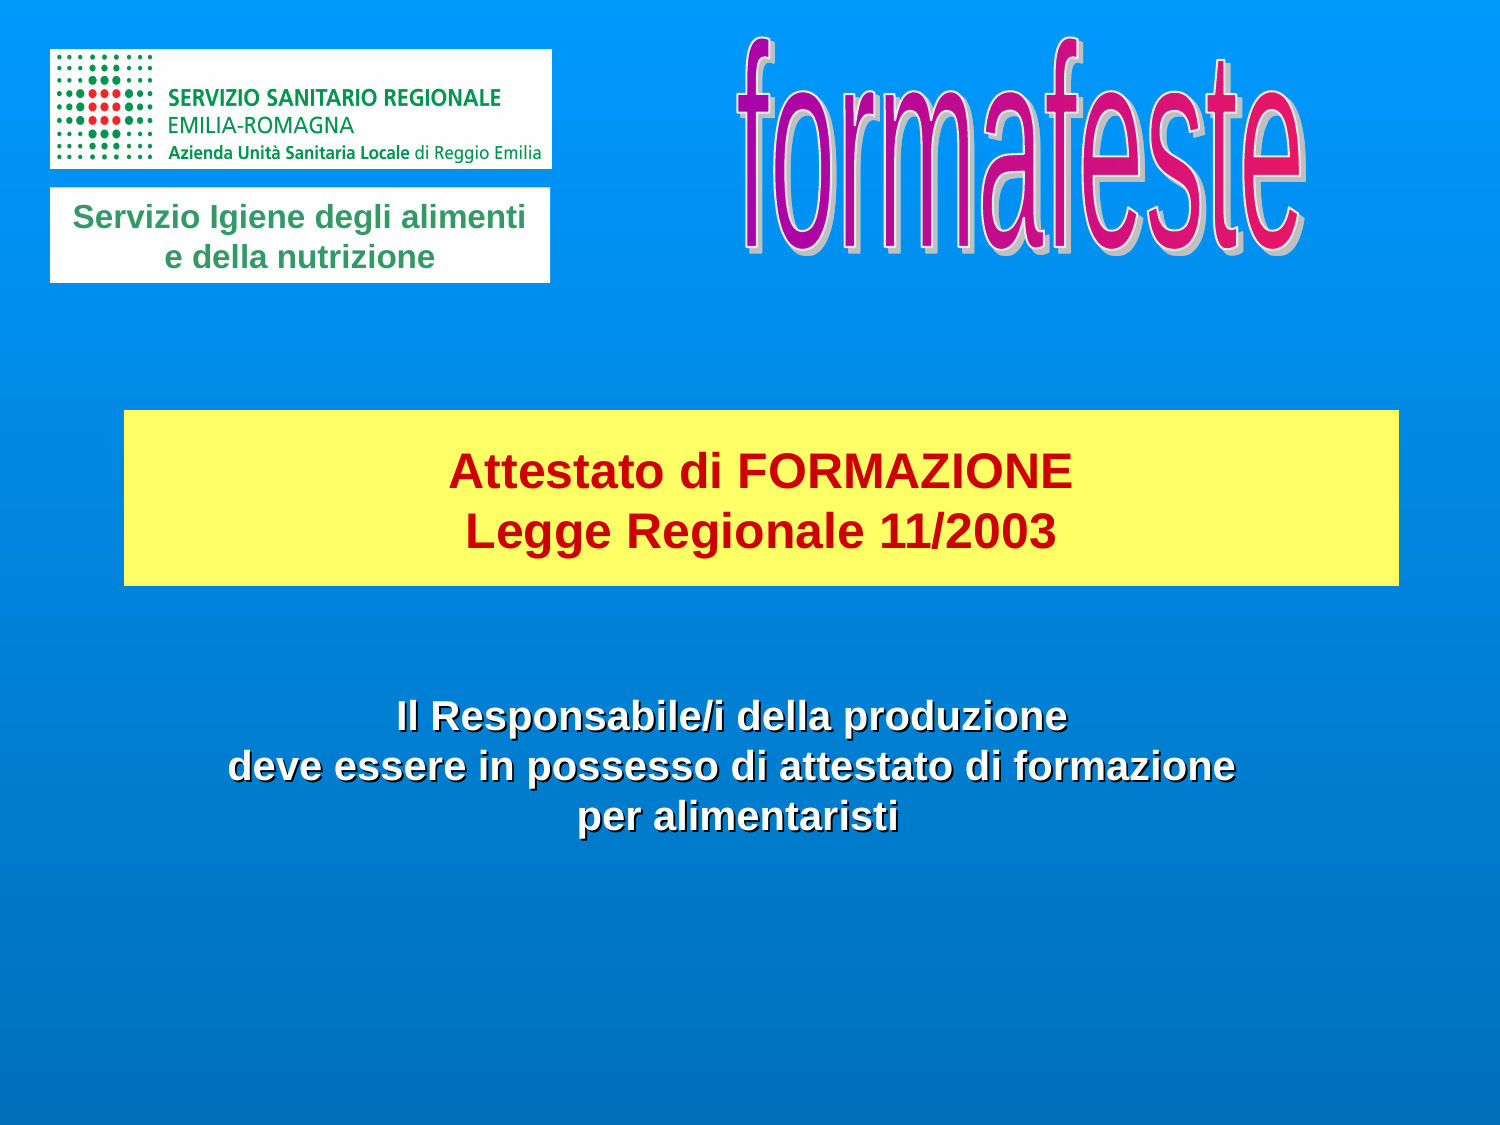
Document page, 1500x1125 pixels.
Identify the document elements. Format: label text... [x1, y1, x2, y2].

text_box formafeste [1045, 37, 1078, 247]
text_box formafeste [737, 37, 770, 247]
picture [50, 50, 552, 169]
text_box Attestato di FORMAZIONE Legge Regionale 11/2003 [124, 410, 1399, 586]
text_box formafeste [844, 91, 875, 247]
text_box formafeste [1206, 59, 1238, 250]
text_box Servizio Igiene degli alimenti e della nutrizione [50, 187, 551, 283]
text_box formafeste [774, 91, 832, 250]
text_box formafeste [1082, 91, 1140, 250]
text_box formafeste [884, 91, 969, 247]
title Il Responsabile/i della produzione deve essere in possesso di attestato di formazione per alimentaristi [100, 587, 1376, 905]
text_box formafeste [981, 91, 1044, 250]
text_box formafeste [1243, 91, 1300, 250]
text_box formafeste [1147, 91, 1201, 250]
